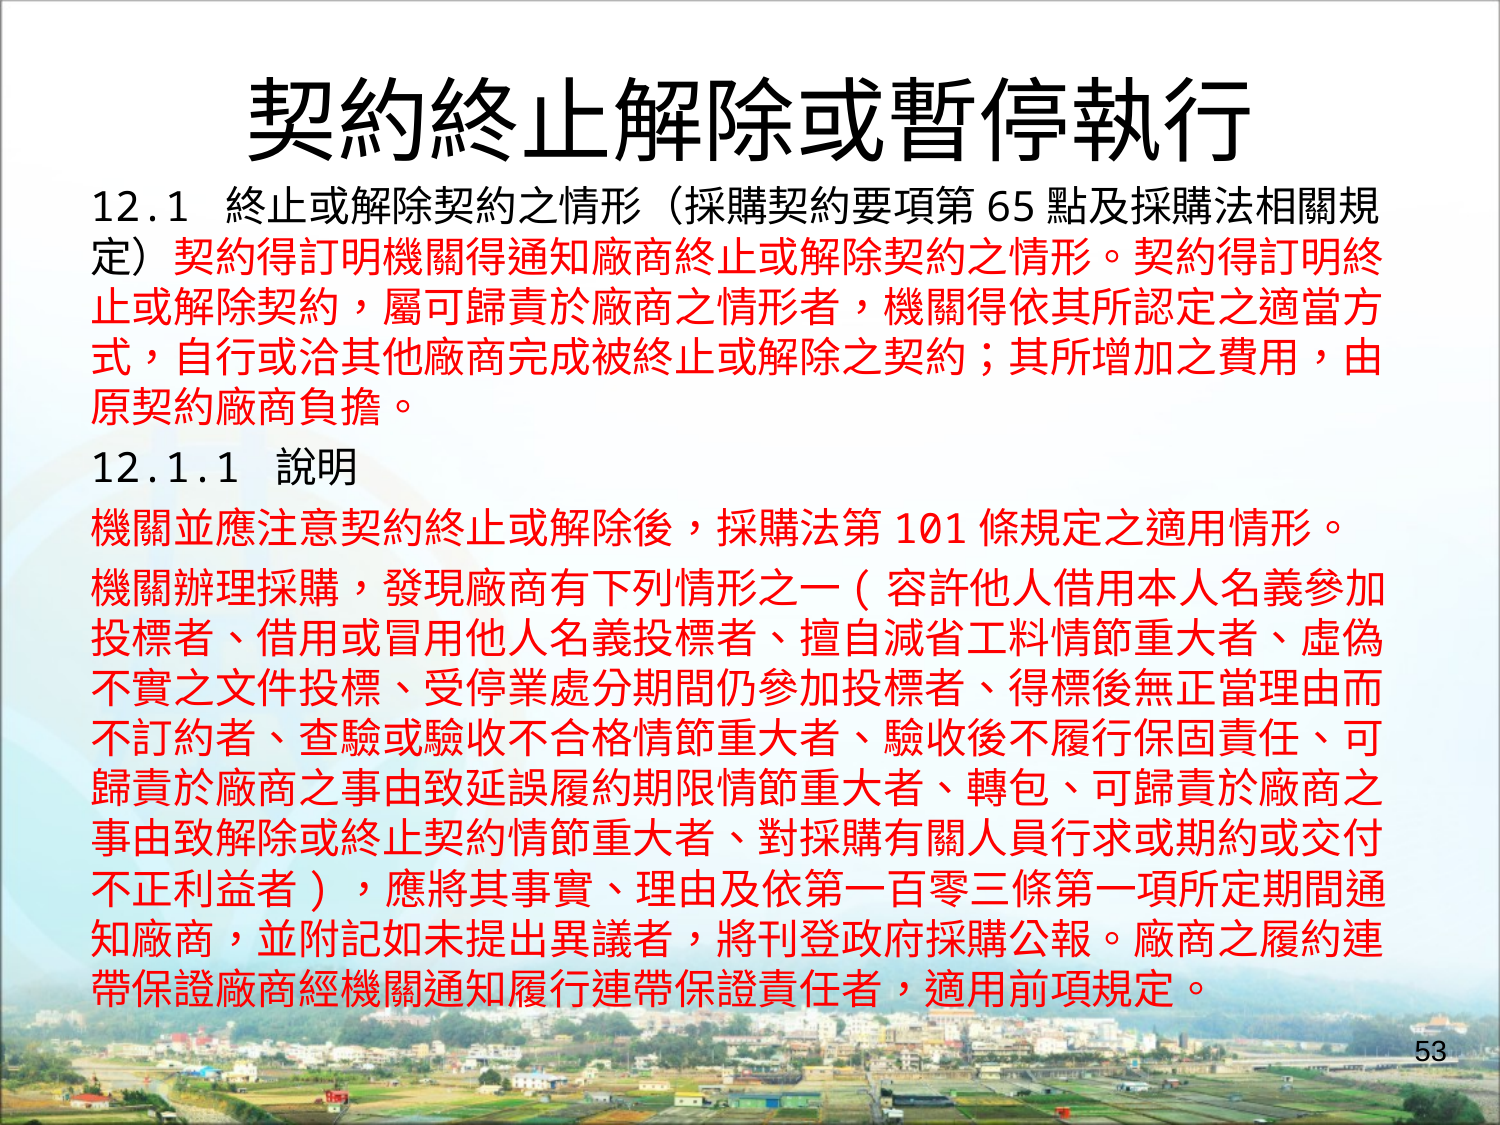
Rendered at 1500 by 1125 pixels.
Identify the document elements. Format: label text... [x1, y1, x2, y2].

list 12.1 終止或解除契約之情形（採購契約要項第65點及採購法相關規定）契約得訂明機關得通知廠商終止或解除契約之情形。契約得訂明終止或解除契約，屬可歸責於廠商之情形者，機關得依其所認定之適當方式，自行或洽其他廠商完成被終止或解除之契約；其所增加之費用，由原契約廠商負擔。 12.1.1 說明 機關並應注意契約終止或解除後，採購法第101條規定之適用情形。 機關辦理採購，發現廠商有下列情形之一(容許他人借用本人名義參加投標者、借用或冒用他人名義投標者、擅自減省工料情節重大者、虛偽不實之文件投標、受停業處分期間仍參加投標者、得標後無正當理由而不訂約者、查驗或驗收不合格情節重大者、驗收後不履行保固責任、可歸責於廠商之事由致延誤履約期限情節重大者、轉包、可歸責於廠商之事由致解除或終止契約情節重大者、對採購有關人員行求或期約或交付不正利益者)，應將其事實、理由及依第一百零三條第一項所定期間通知廠商，並附記如未提出異議者，將刊登政府採購公報。廠商之履約連帶保證廠商經機關通知履行連帶保證責任者，適用前項規定。 [75, 172, 1426, 1089]
picture [0, 0, 1500, 1125]
text_box <編號> [1111, 1024, 1462, 1103]
title 契約終止解除或暫停執行 [75, 45, 1426, 172]
